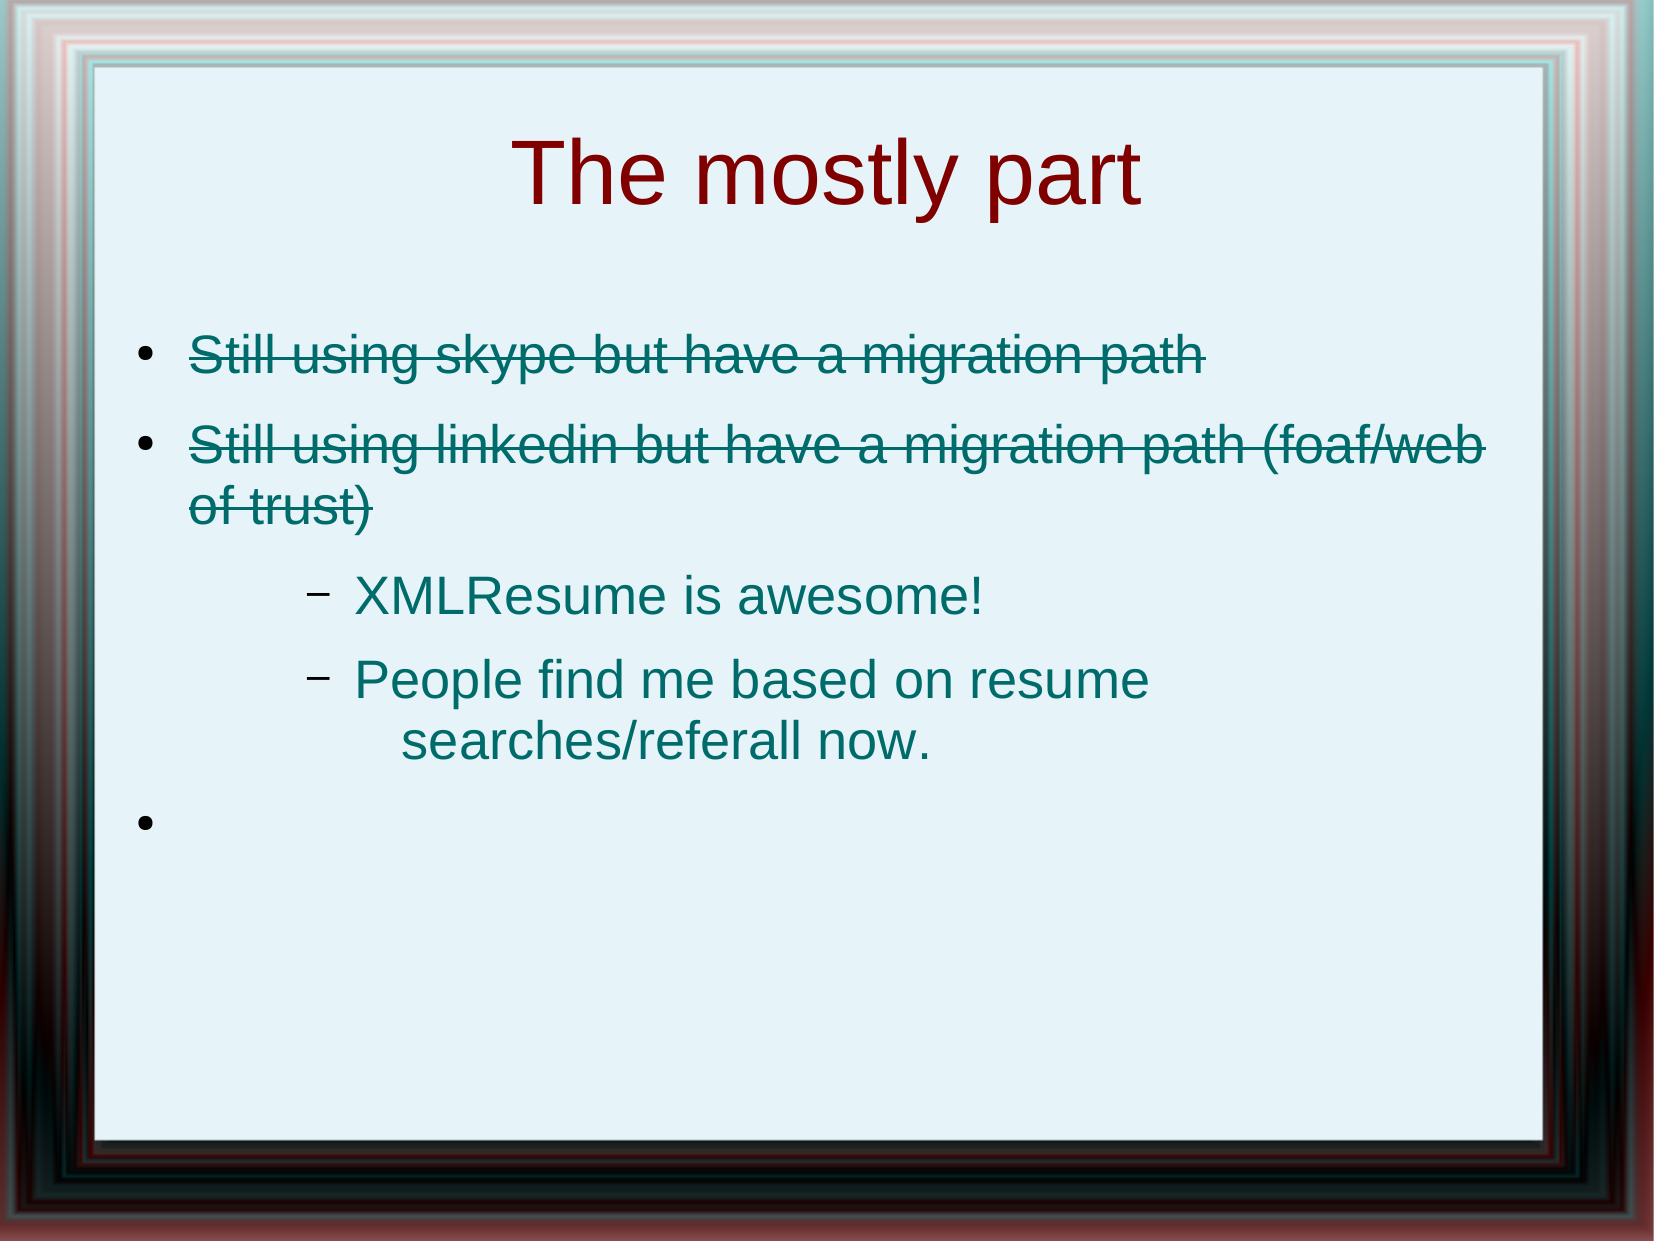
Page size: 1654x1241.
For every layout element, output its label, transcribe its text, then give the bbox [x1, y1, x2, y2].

picture [0, 0, 1654, 1241]
title The mostly part [118, 95, 1536, 250]
list Still using skype but have a migration path Still using linkedin but have a migration path (foaf/web of trust) XMLResume is awesome! People find me based on resume searches/referall now. [118, 324, 1506, 1129]
